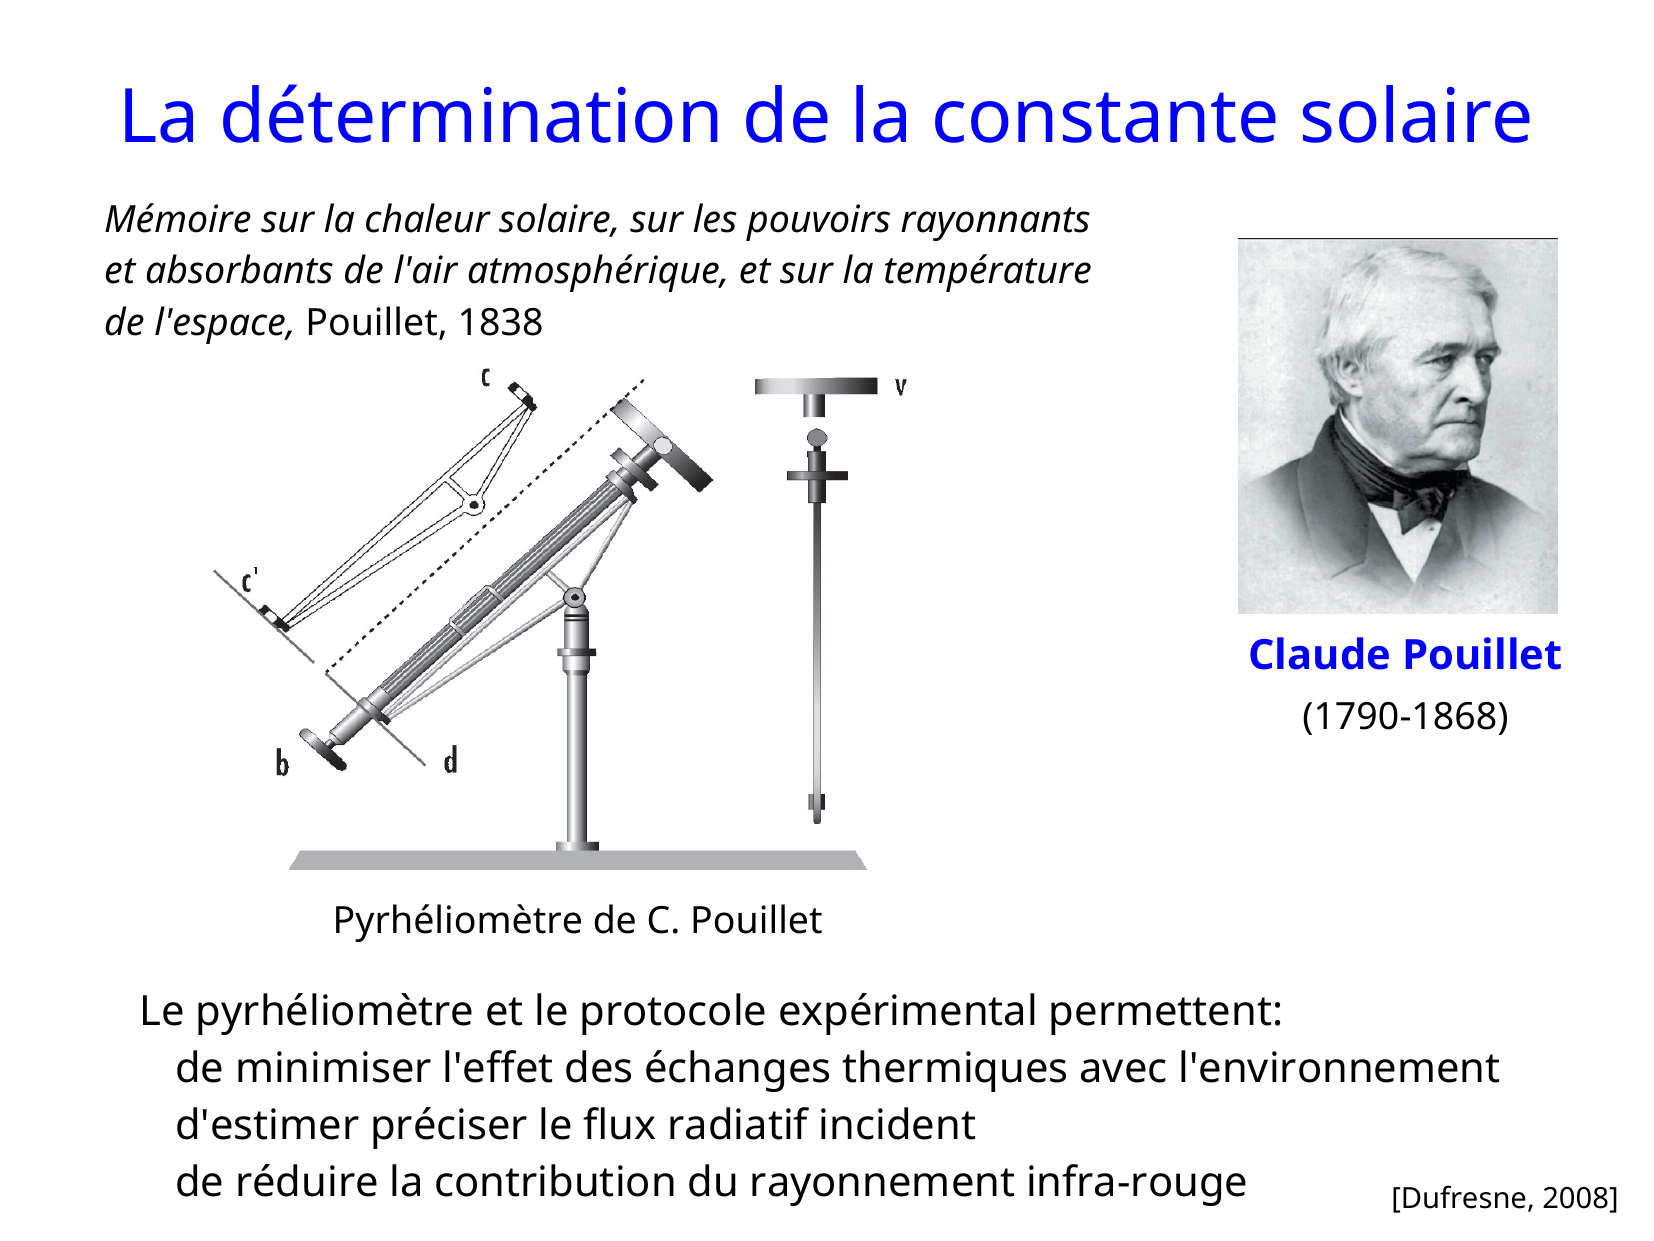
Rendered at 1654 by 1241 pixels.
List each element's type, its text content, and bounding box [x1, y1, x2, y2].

picture [1238, 238, 1558, 614]
text_box [Dufresne, 2008] [1170, 1174, 1634, 1231]
text_box Mémoire sur la chaleur solaire, sur les pouvoirs rayonnants et absorbants de l'air atmosphérique, et sur la température de l'espace, Pouillet, 1838 [89, 185, 1136, 341]
title La détermination de la constante solaire [82, 21, 1571, 206]
picture [136, 341, 983, 870]
text_box Claude Pouillet (1790-1868) [1228, 608, 1583, 746]
text_box Le pyrhéliomètre et le protocole expérimental permettent: de minimiser l'effet des échanges thermiques avec l'environnement d'estimer préciser le flux radiatif incident de réduire la contribution du rayonnement infra-rouge [125, 973, 1583, 1193]
text_box Pyrhéliomètre de C. Pouillet [100, 886, 1056, 954]
